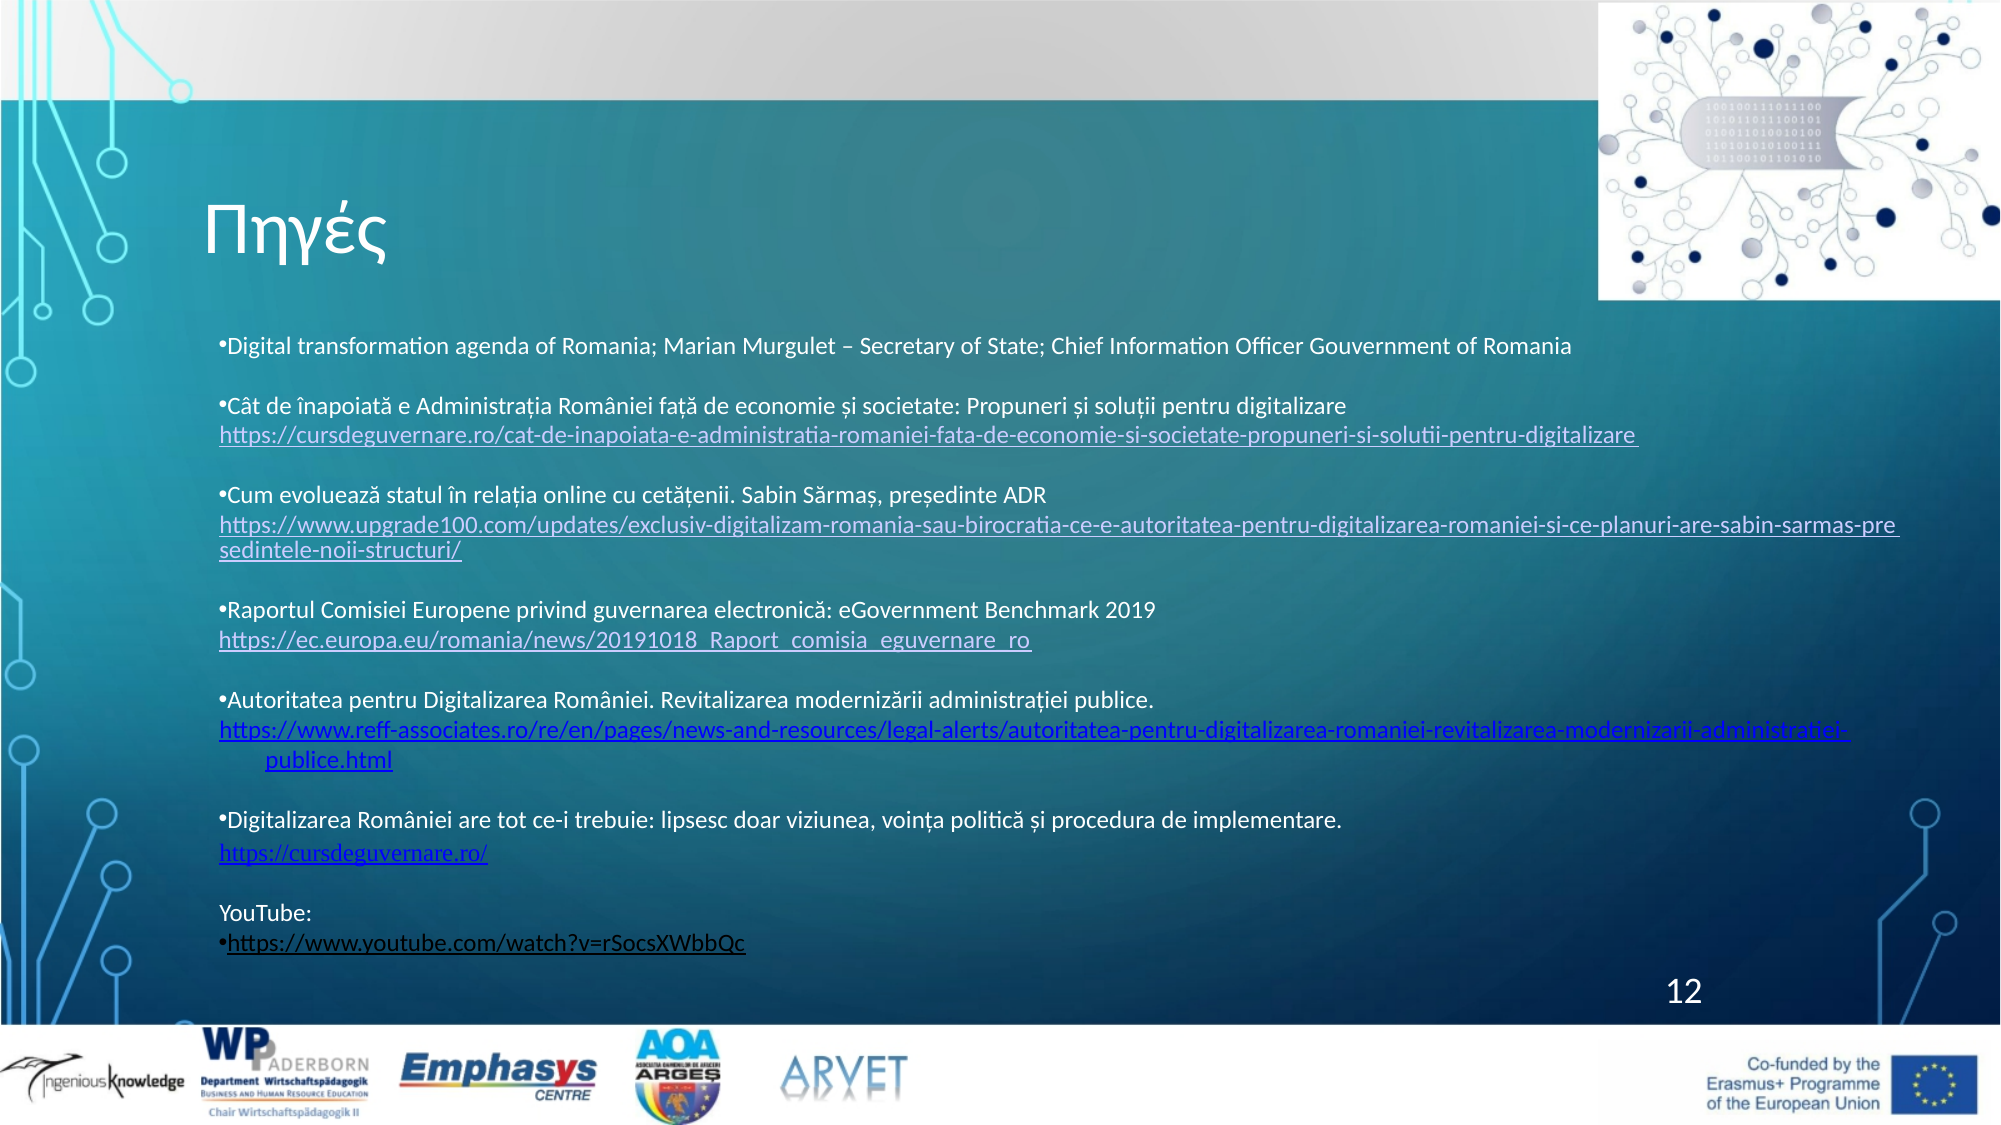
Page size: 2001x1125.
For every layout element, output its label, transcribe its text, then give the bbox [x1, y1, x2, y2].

picture [0, 0, 2001, 1125]
text_box Πηγές [203, 178, 1667, 321]
text_box Digital transformation agenda of Romania; Marian Murgulet – Secretary of State; Chief Information Officer Gouvernment of Romania Cât de înapoiată e Administrația României față de economie și societate: Propuneri și soluții pentru digitalizare https://cursdeguvernare.ro/cat-de-inapoiata-e-administratia-romaniei-fata-de-economie-si-societate-propuneri-si-solutii-pentru-digitalizare Cum evoluează statul în relația online cu cetățenii. Sabin Sărmaș, președinte ADR https://www.upgrade100.com/updates/exclusiv-digitalizam-romania-sau-birocratia-ce-e-autoritatea-pentru-digitalizarea-romaniei-si-ce-planuri-are-sabin-sarmas-presedintele-noii-structuri/ Raportul Comisiei Europene privind guvernarea electronică: eGovernment Benchmark 2019 https://ec.europa.eu/romania/news/20191018_Raport_comisia_eguvernare_ro Autoritatea pentru Digitalizarea României. Revitalizarea modernizării administrației publice. https://www.reff-associates.ro/re/en/pages/news-and-resources/legal-alerts/autoritatea-pentru-digitalizarea-romaniei-revitalizarea-modernizarii-administratiei-publice.html Digitalizarea României are tot ce-i trebuie: lipsesc doar viziunea, voința politică și procedura de implementare. https://cursdeguvernare.ro/ YouTube: https://www.youtube.com/watch?v=rSocsXWbbQc [203, 321, 1917, 970]
